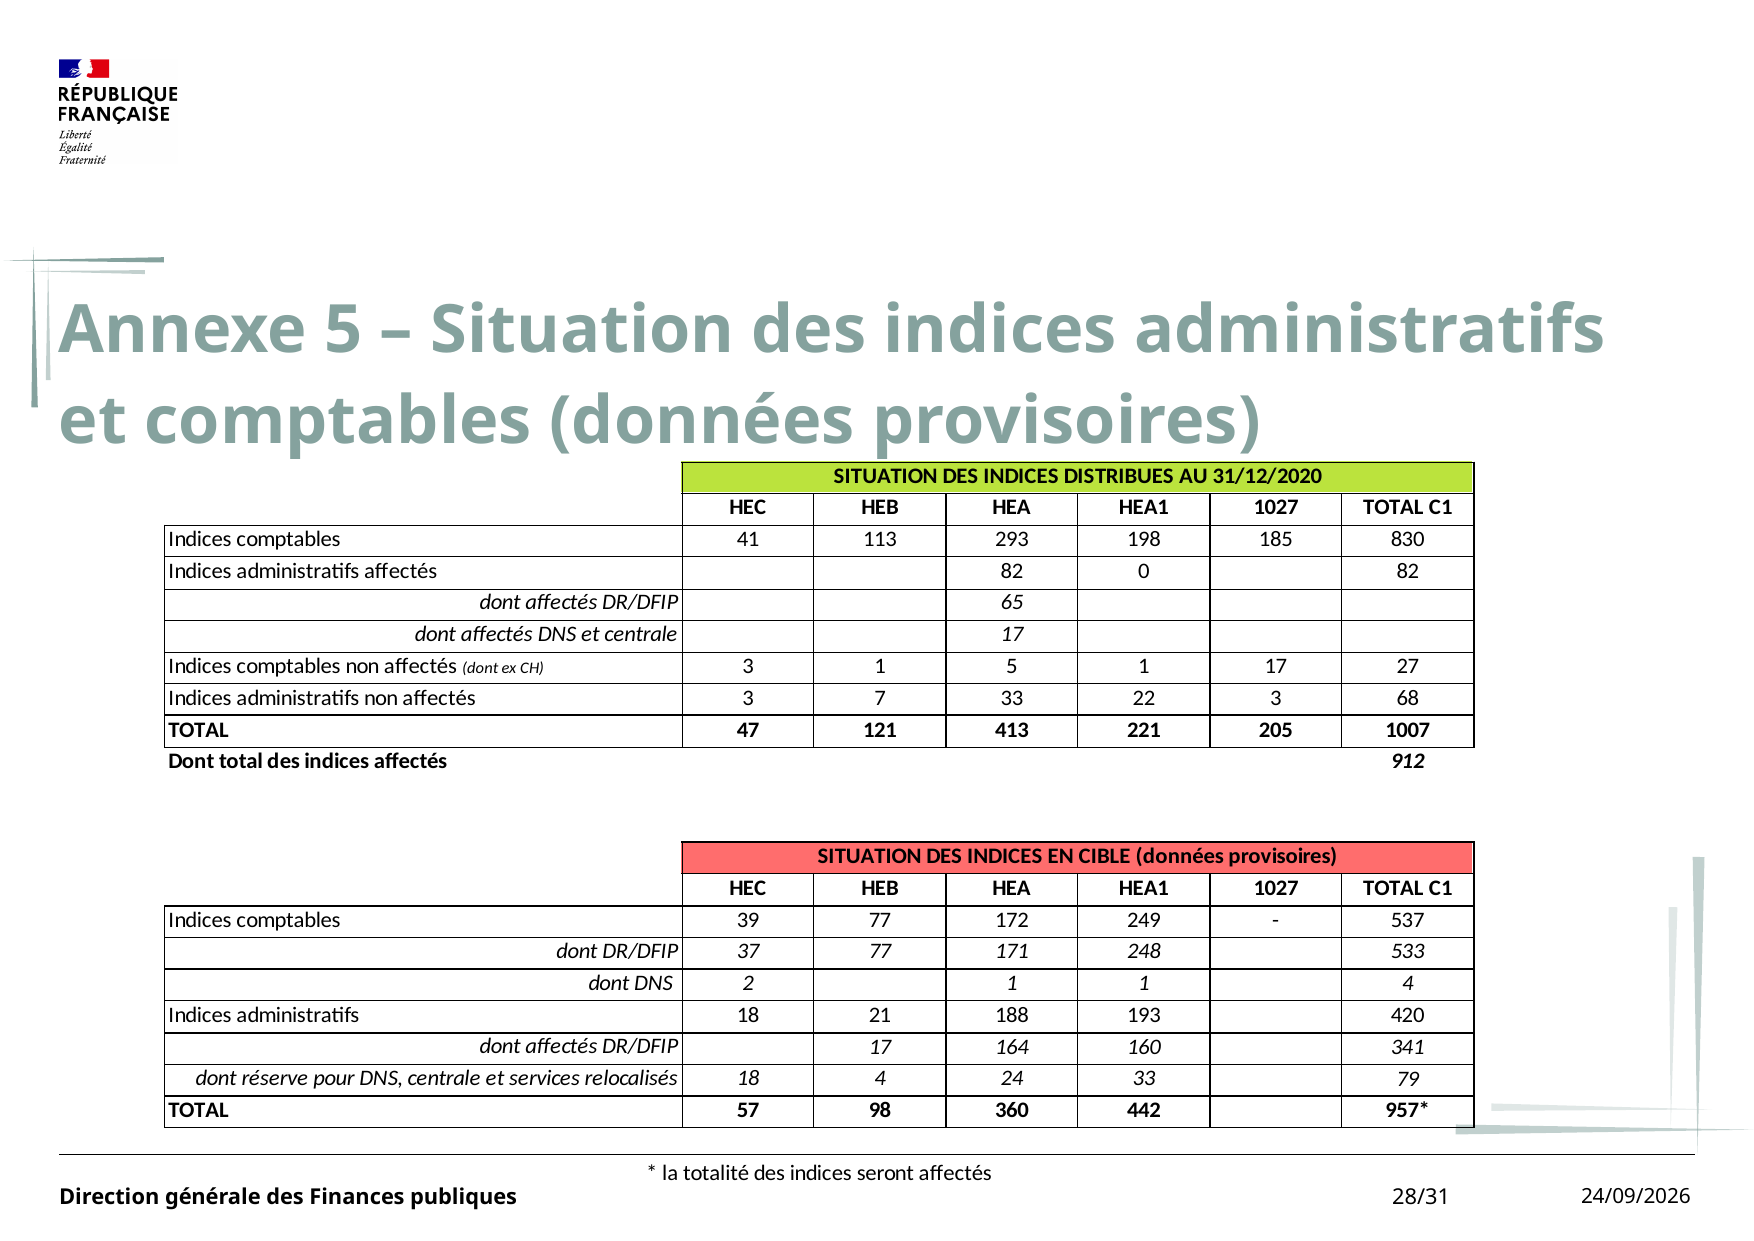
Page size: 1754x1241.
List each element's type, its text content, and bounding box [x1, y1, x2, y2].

chart [164, 461, 1476, 1195]
picture [59, 59, 178, 164]
list Annexe 5 – Situation des indices administratifs et comptables (données provisoires) [59, 281, 1667, 607]
